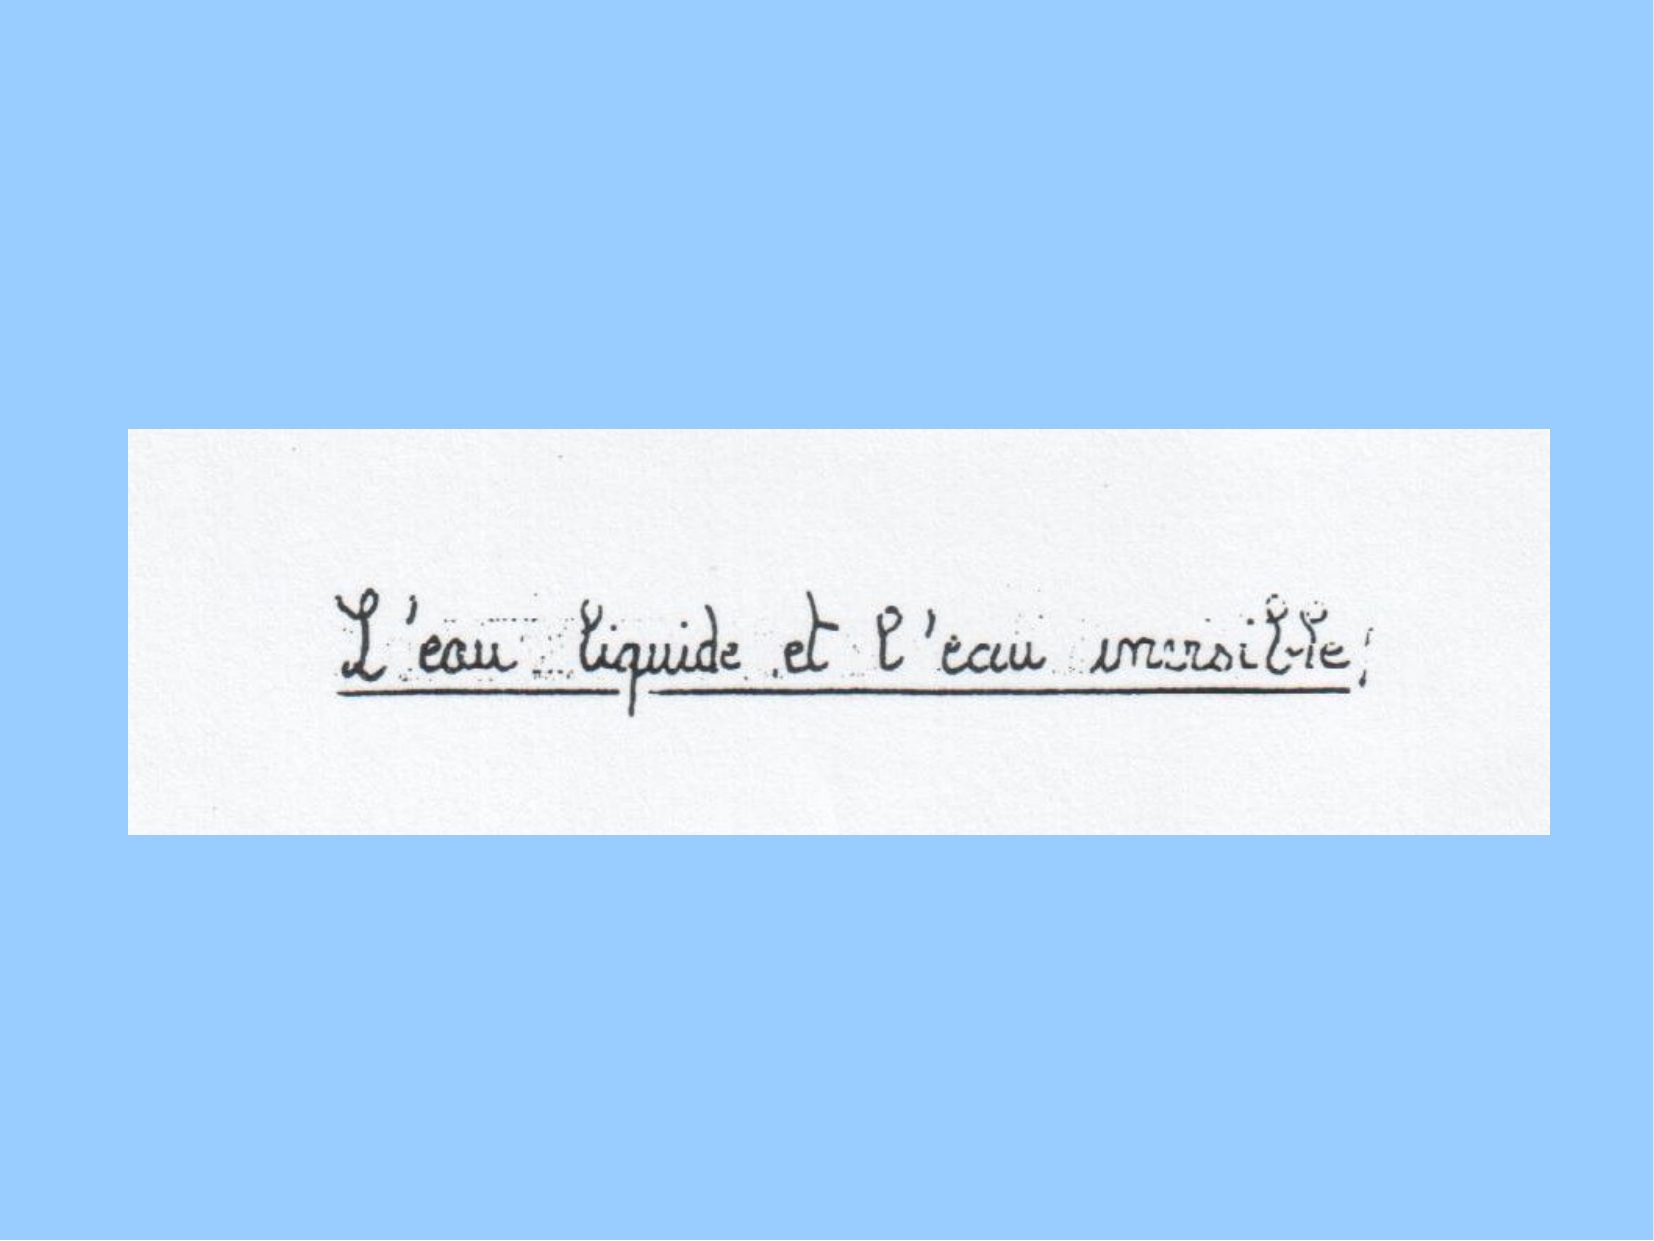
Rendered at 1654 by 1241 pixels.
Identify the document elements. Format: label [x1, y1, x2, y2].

picture [128, 429, 1550, 835]
